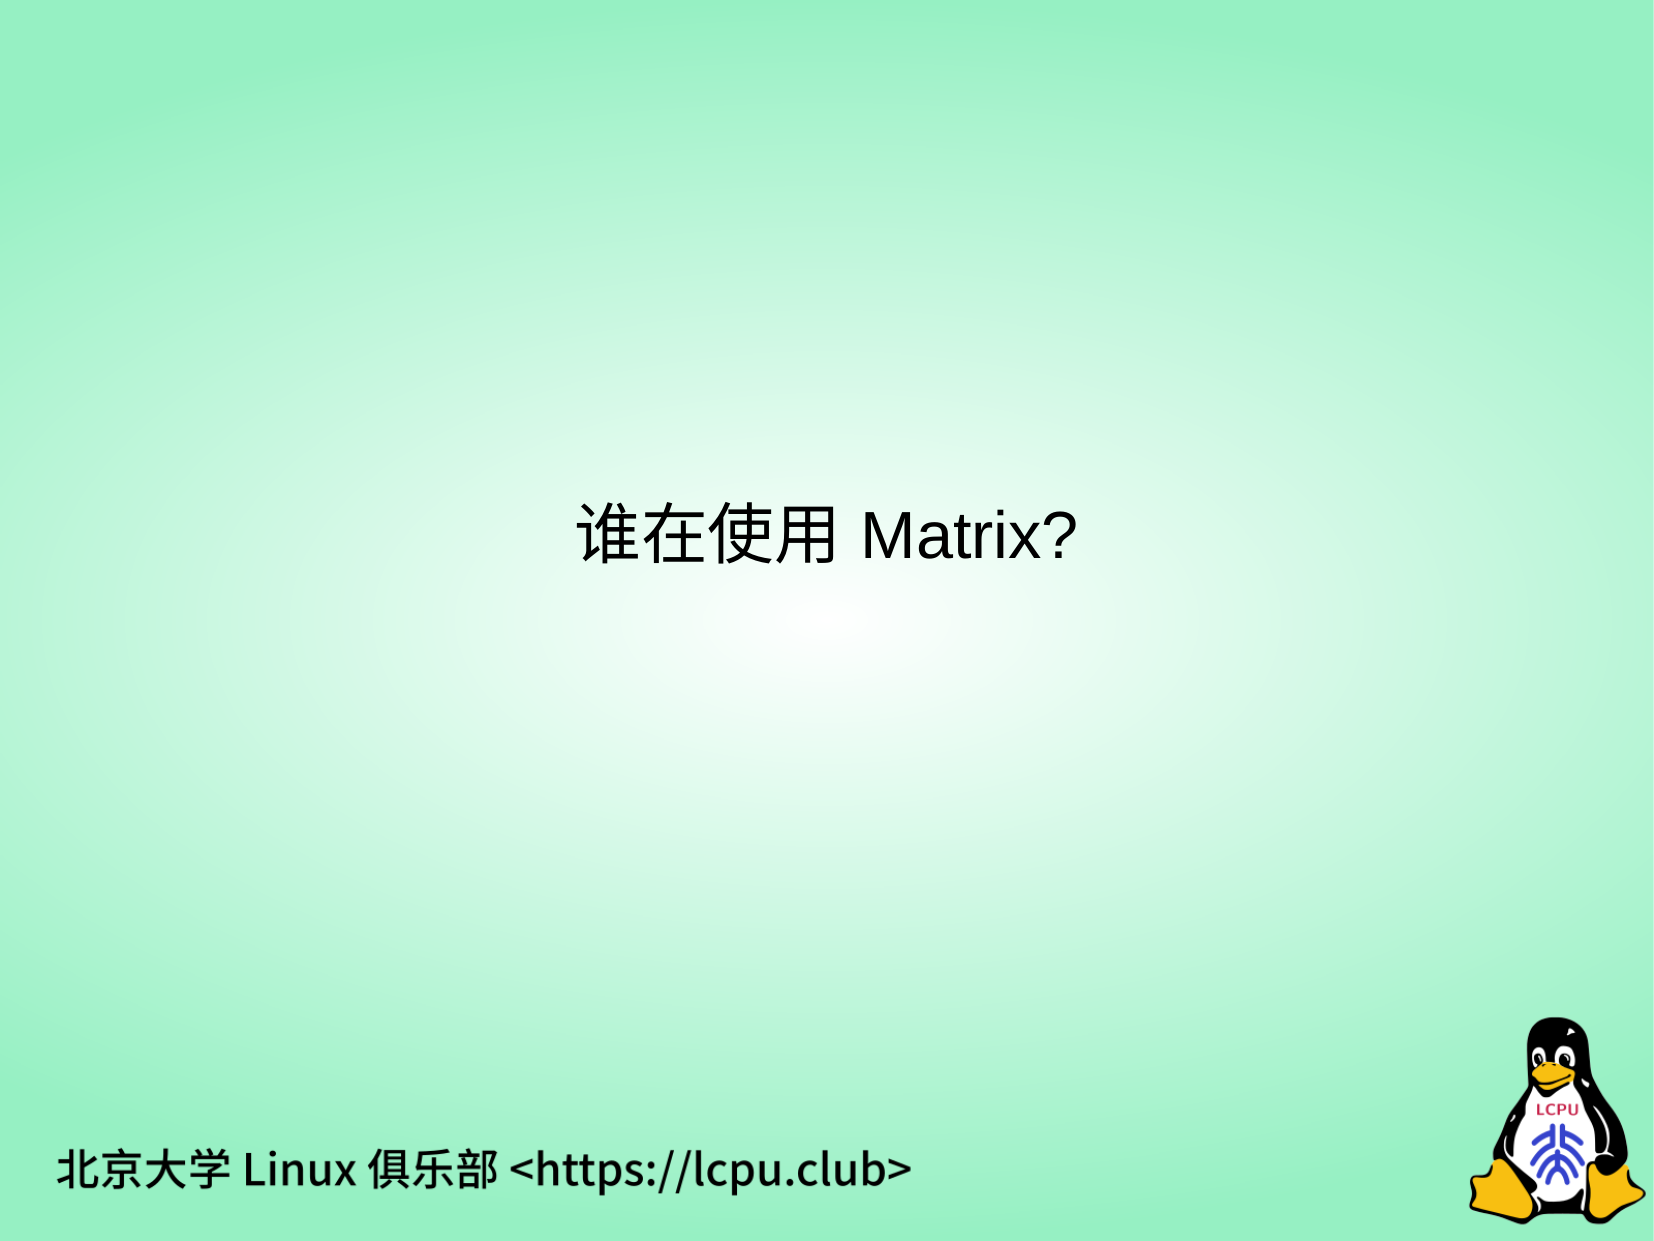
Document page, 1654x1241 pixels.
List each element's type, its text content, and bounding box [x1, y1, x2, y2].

subtitle 谁在使用Matrix? [82, 49, 1571, 1010]
picture [0, 0, 1654, 1241]
